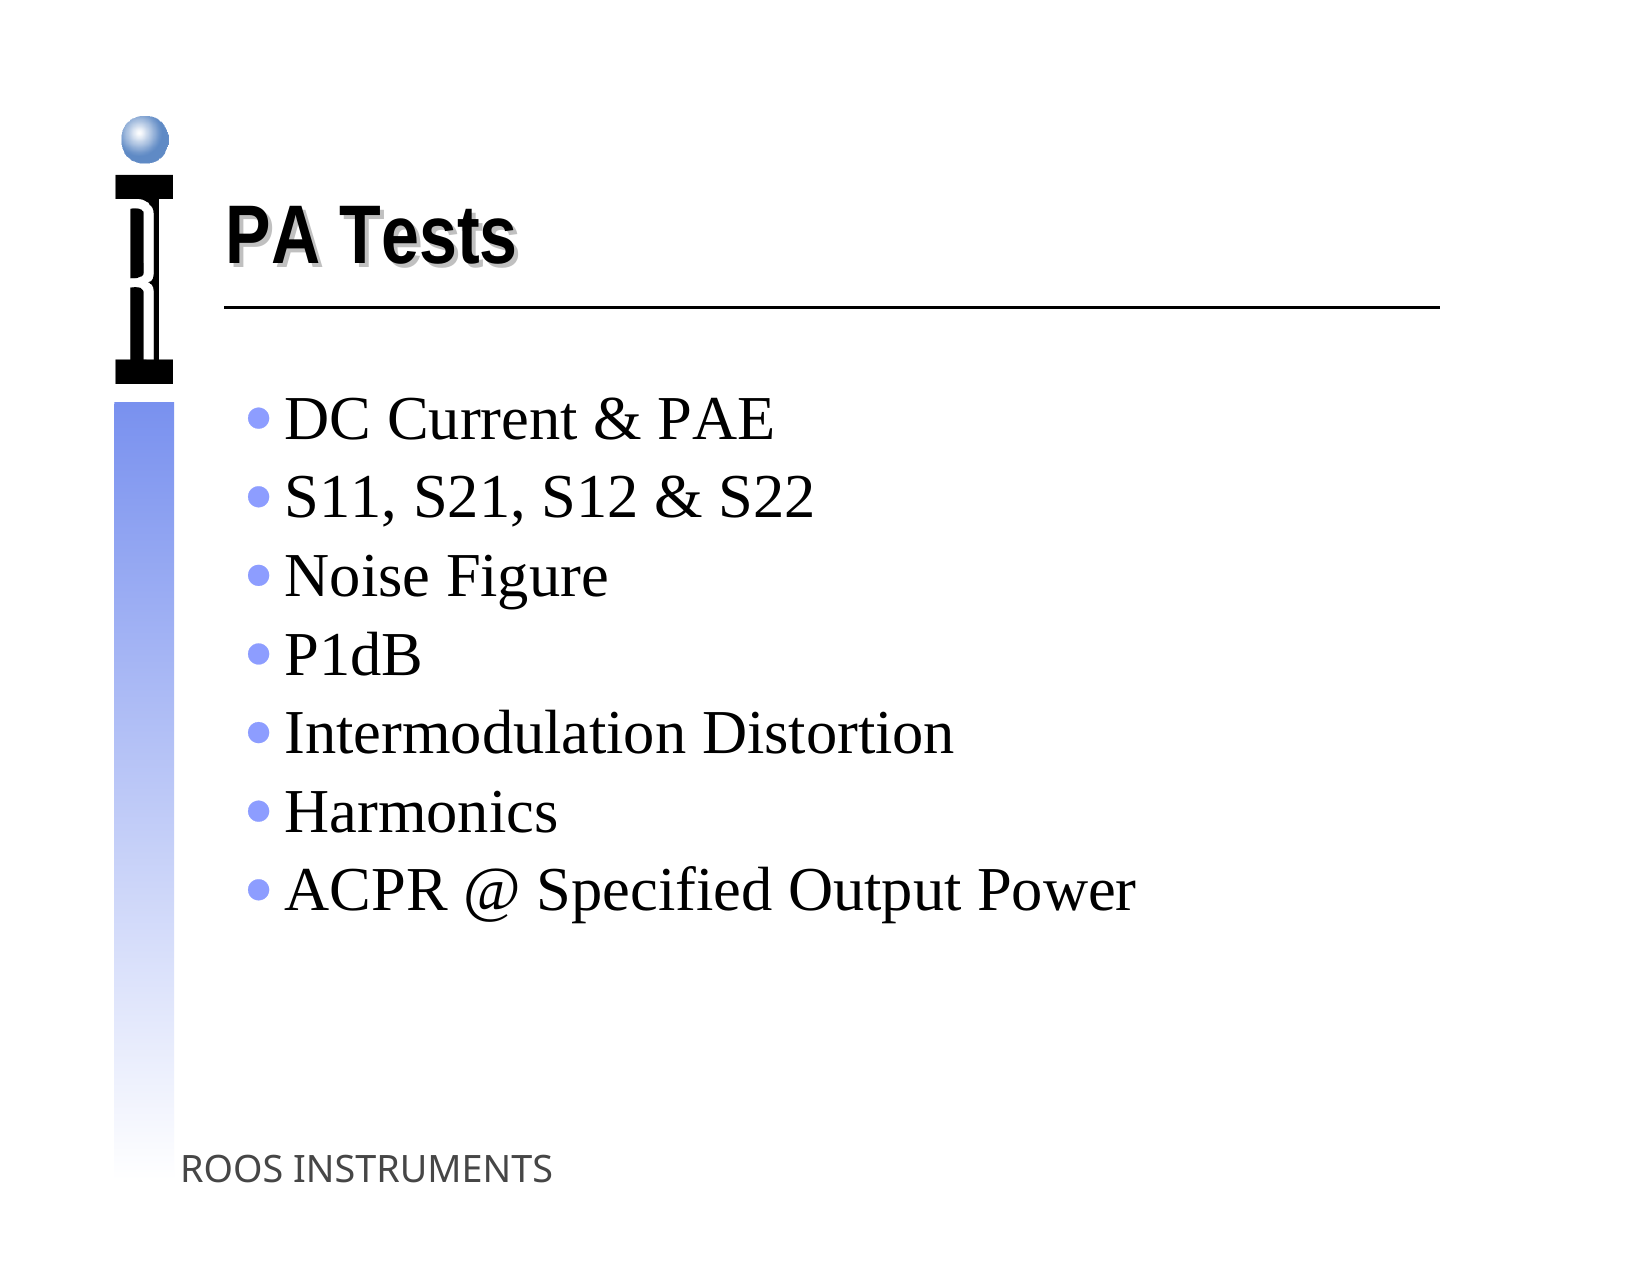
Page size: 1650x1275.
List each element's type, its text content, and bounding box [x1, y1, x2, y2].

text_box DC Current & PAE S11, S21, S12 & S22 Noise Figure P1dB Intermodulation Distortion Harmonics ACPR @ Specified Output Power [232, 383, 1456, 930]
text_box PA Tests [225, 99, 1447, 284]
